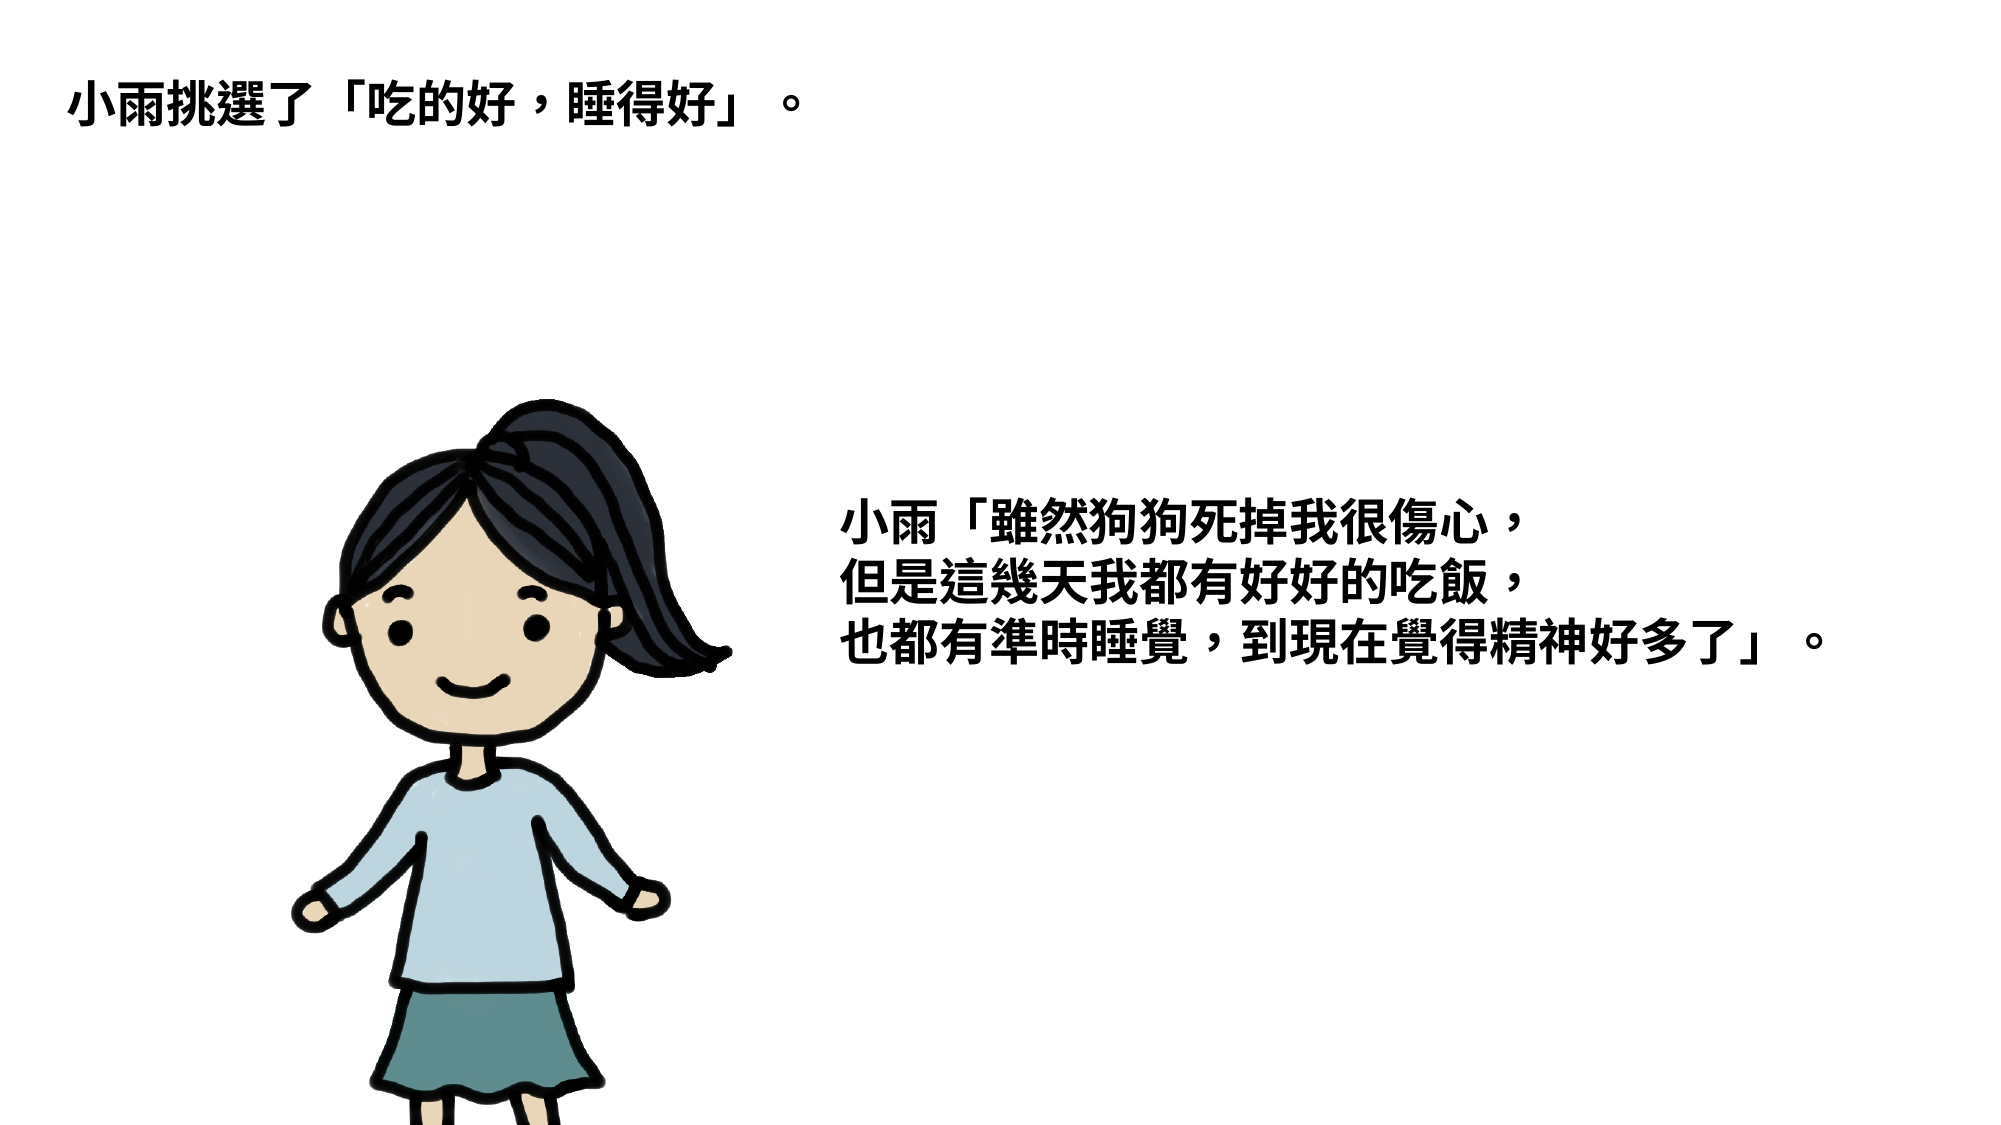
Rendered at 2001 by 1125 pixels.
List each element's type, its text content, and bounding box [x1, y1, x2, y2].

text_box 小雨挑選了「吃的好，睡得好」。 [51, 65, 1734, 140]
text_box 小雨「雖然狗狗死掉我很傷心， 但是這幾天我都有好好的吃飯， 也都有準時睡覺，到現在覺得精神好多了」。 [824, 483, 1882, 678]
picture [278, 376, 747, 1125]
